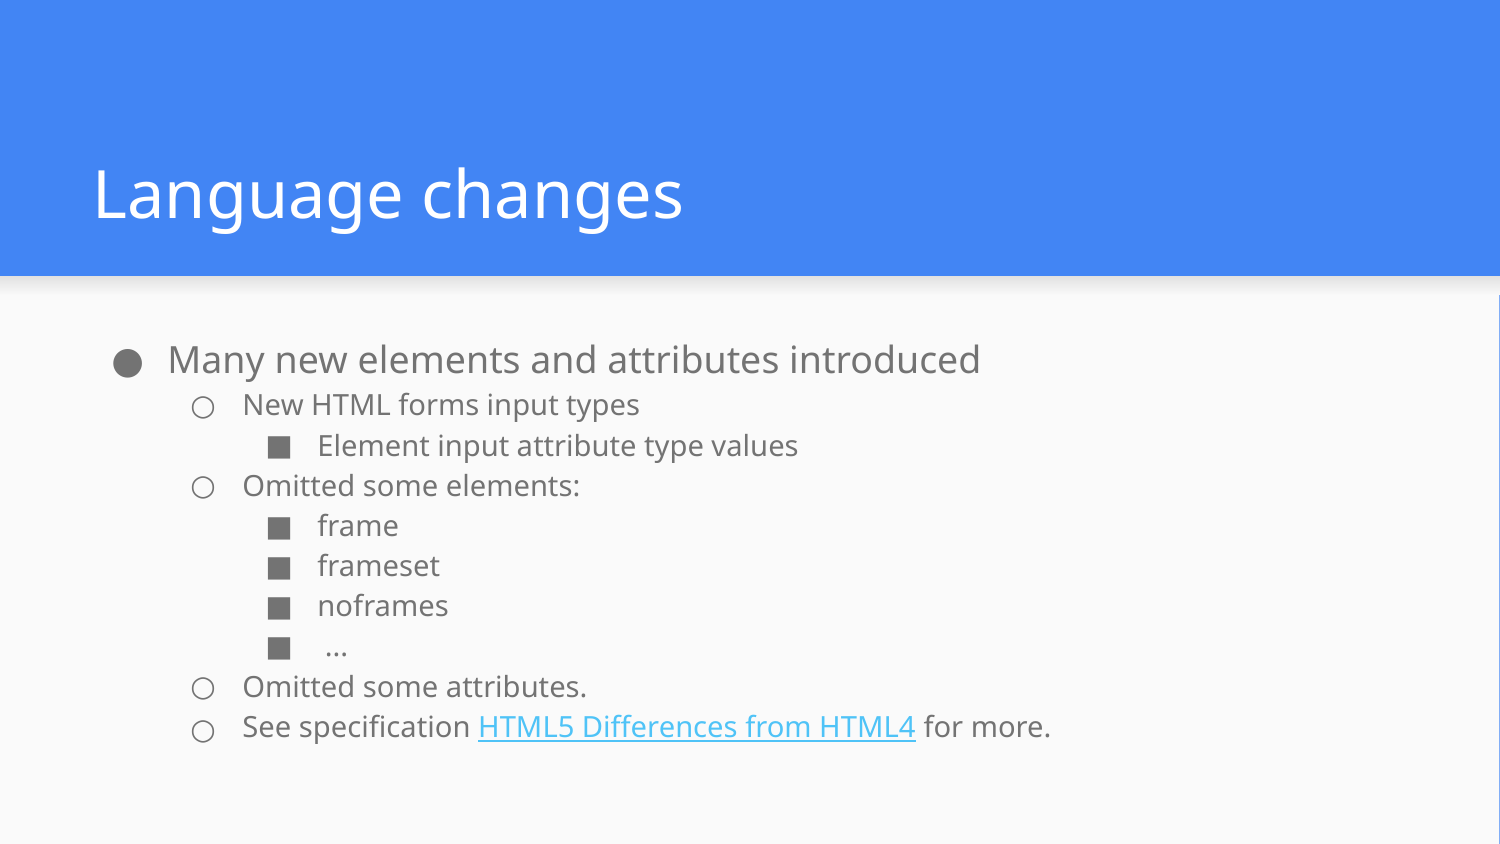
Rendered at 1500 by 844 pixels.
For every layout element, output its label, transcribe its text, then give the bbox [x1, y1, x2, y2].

list Many new elements and attributes introduced New HTML forms input types Element input attribute type values Omitted some elements: frame frameset noframes ... Omitted some attributes. See specification HTML5 Differences from HTML4 for more. [77, 314, 1427, 760]
title Language changes [77, 121, 1427, 248]
